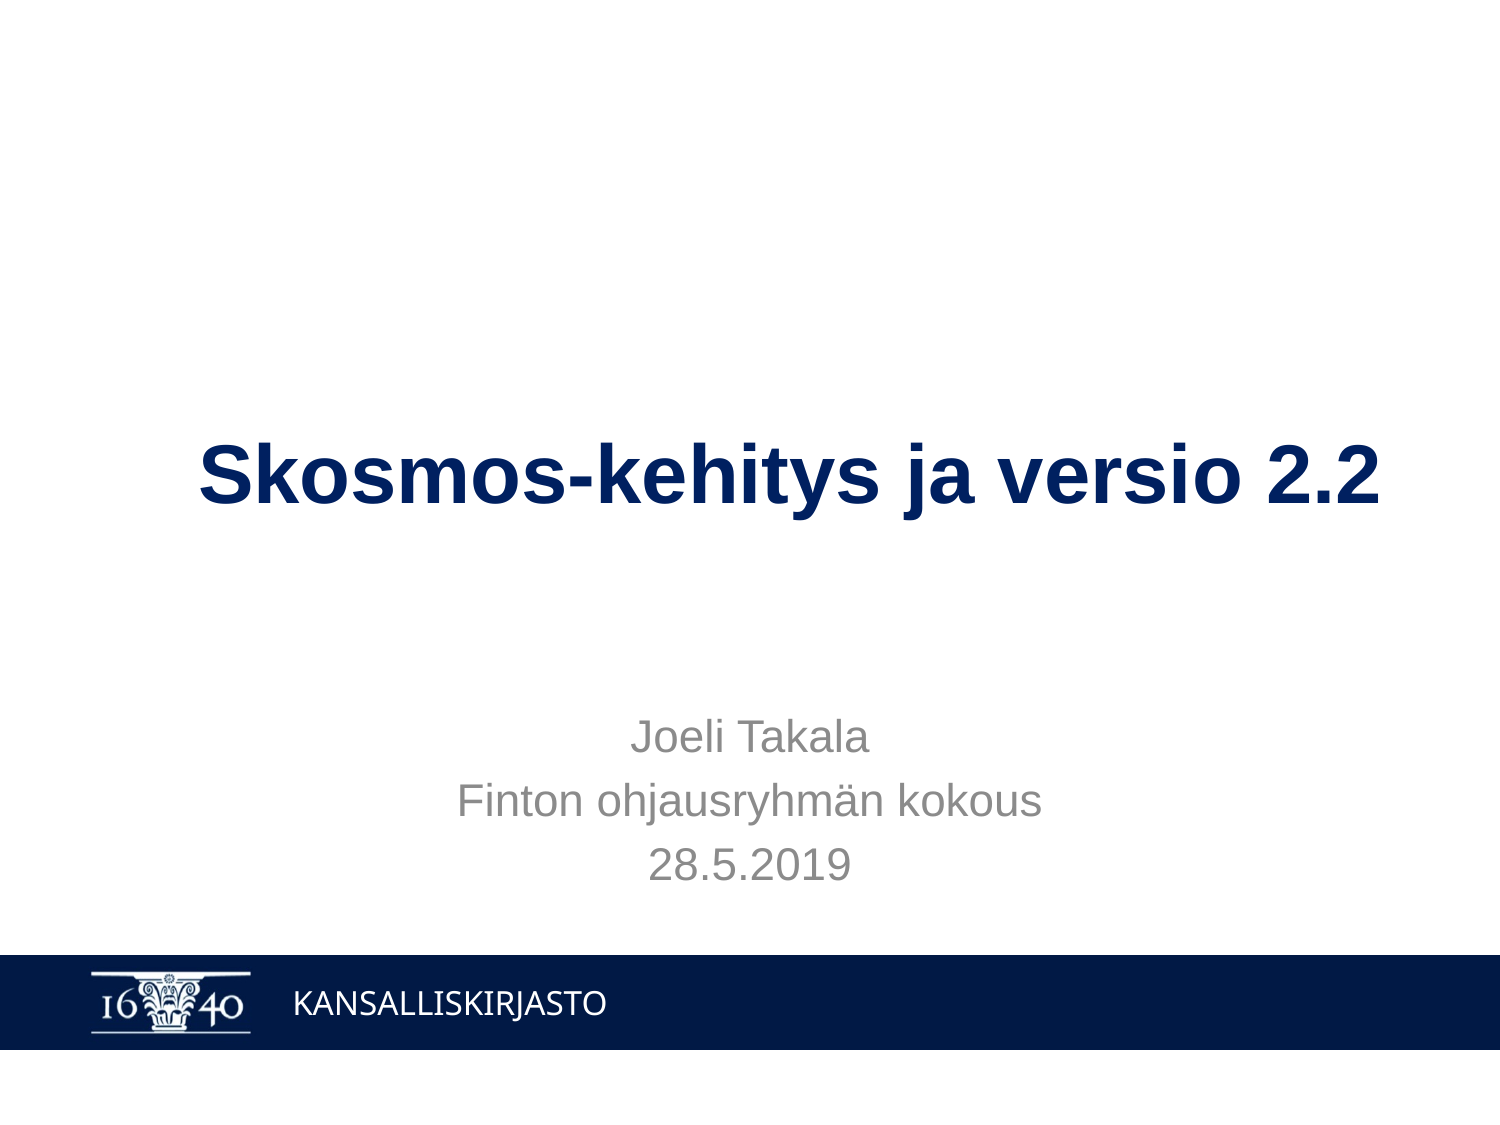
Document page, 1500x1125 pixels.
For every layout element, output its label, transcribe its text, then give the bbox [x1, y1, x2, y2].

picture [0, 955, 1500, 1050]
text_box Skosmos-kehitys ja versio 2.2 [112, 349, 1406, 591]
text_box Joeli Takala Finton ohjausryhmän kokous 28.5.2019 [225, 609, 1275, 898]
